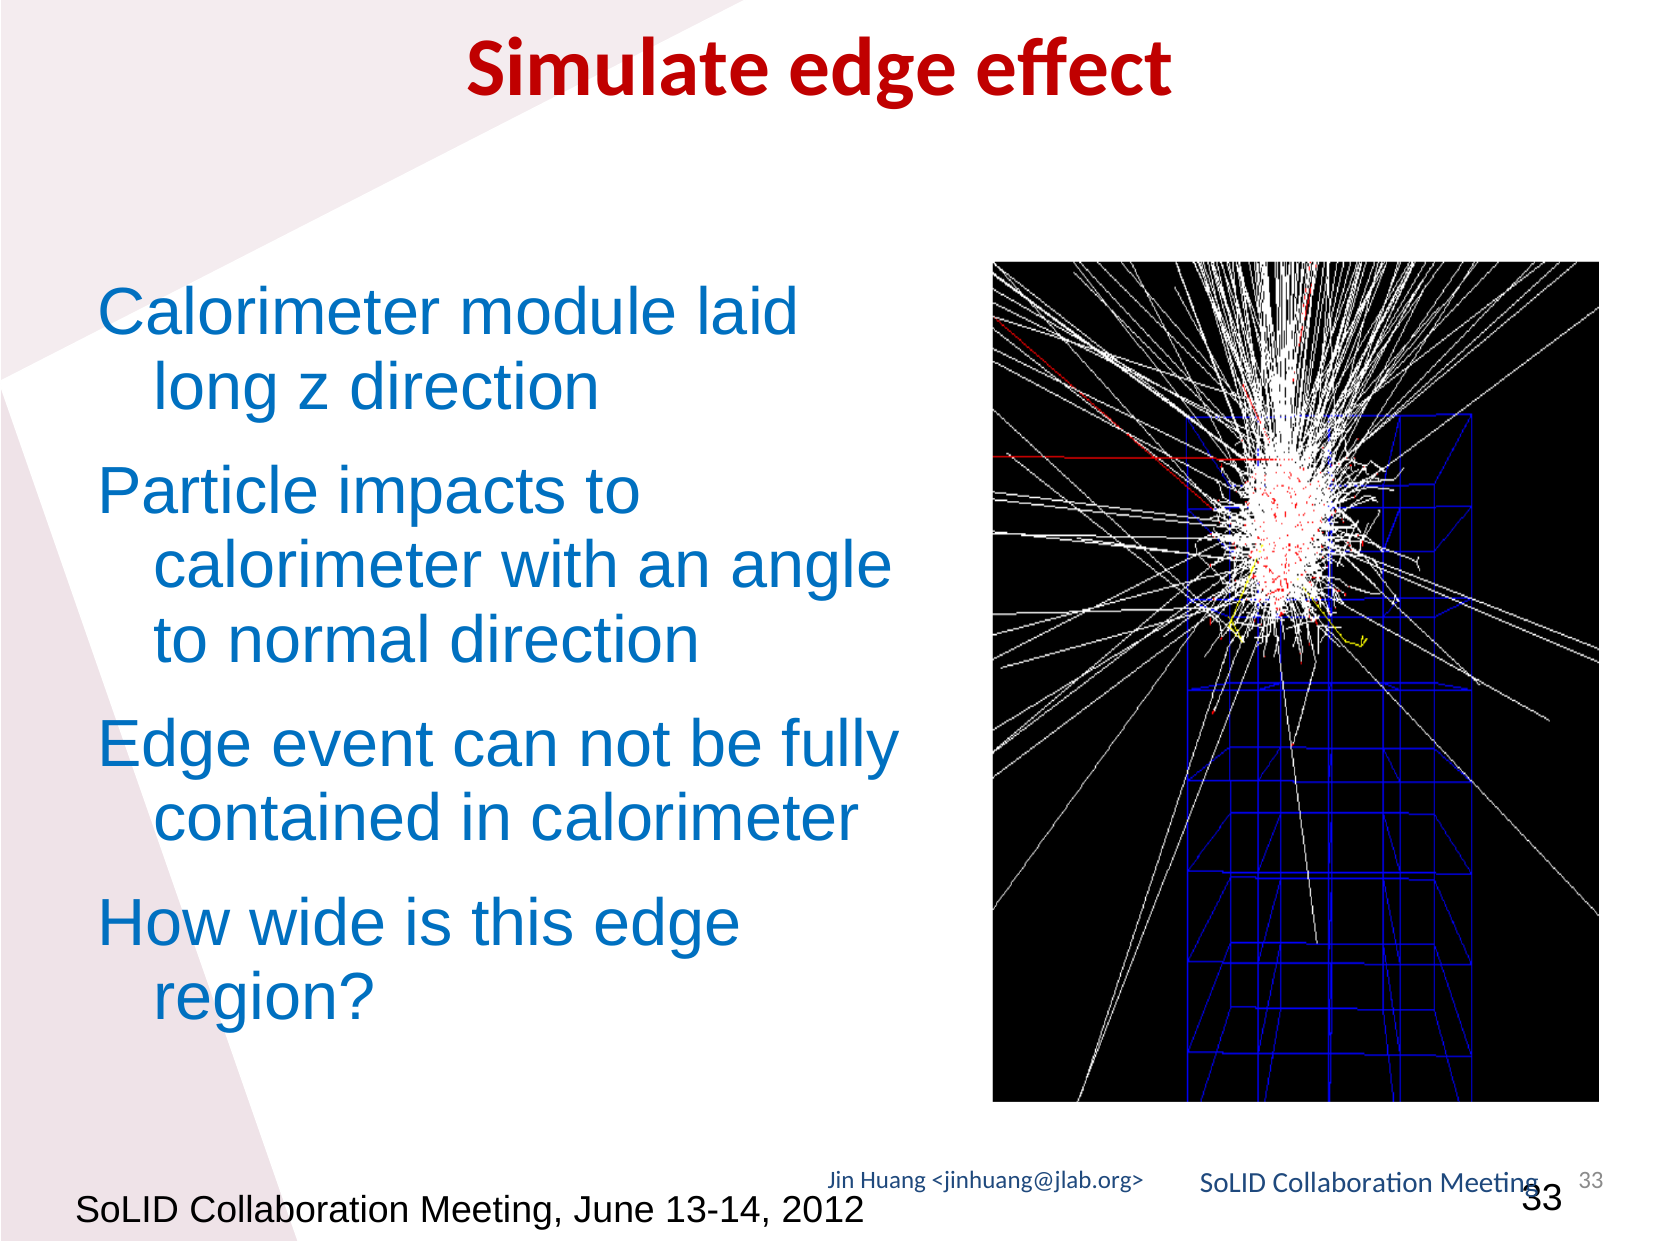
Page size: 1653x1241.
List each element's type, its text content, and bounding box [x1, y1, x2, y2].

picture [992, 261, 1599, 1102]
text_box Jin Huang <jinhuang@jlab.org> [812, 1158, 1185, 1225]
list Calorimeter module laid long z direction Particle impacts to calorimeter with an angle to normal direction Edge event can not be fully contained in calorimeter How wide is this edge region? [82, 267, 951, 1087]
title Simulate edge effect [68, 13, 1571, 152]
text_box SoLID Collaboration Meeting [1185, 1158, 1563, 1225]
text_box <number> [1563, 1158, 1630, 1225]
